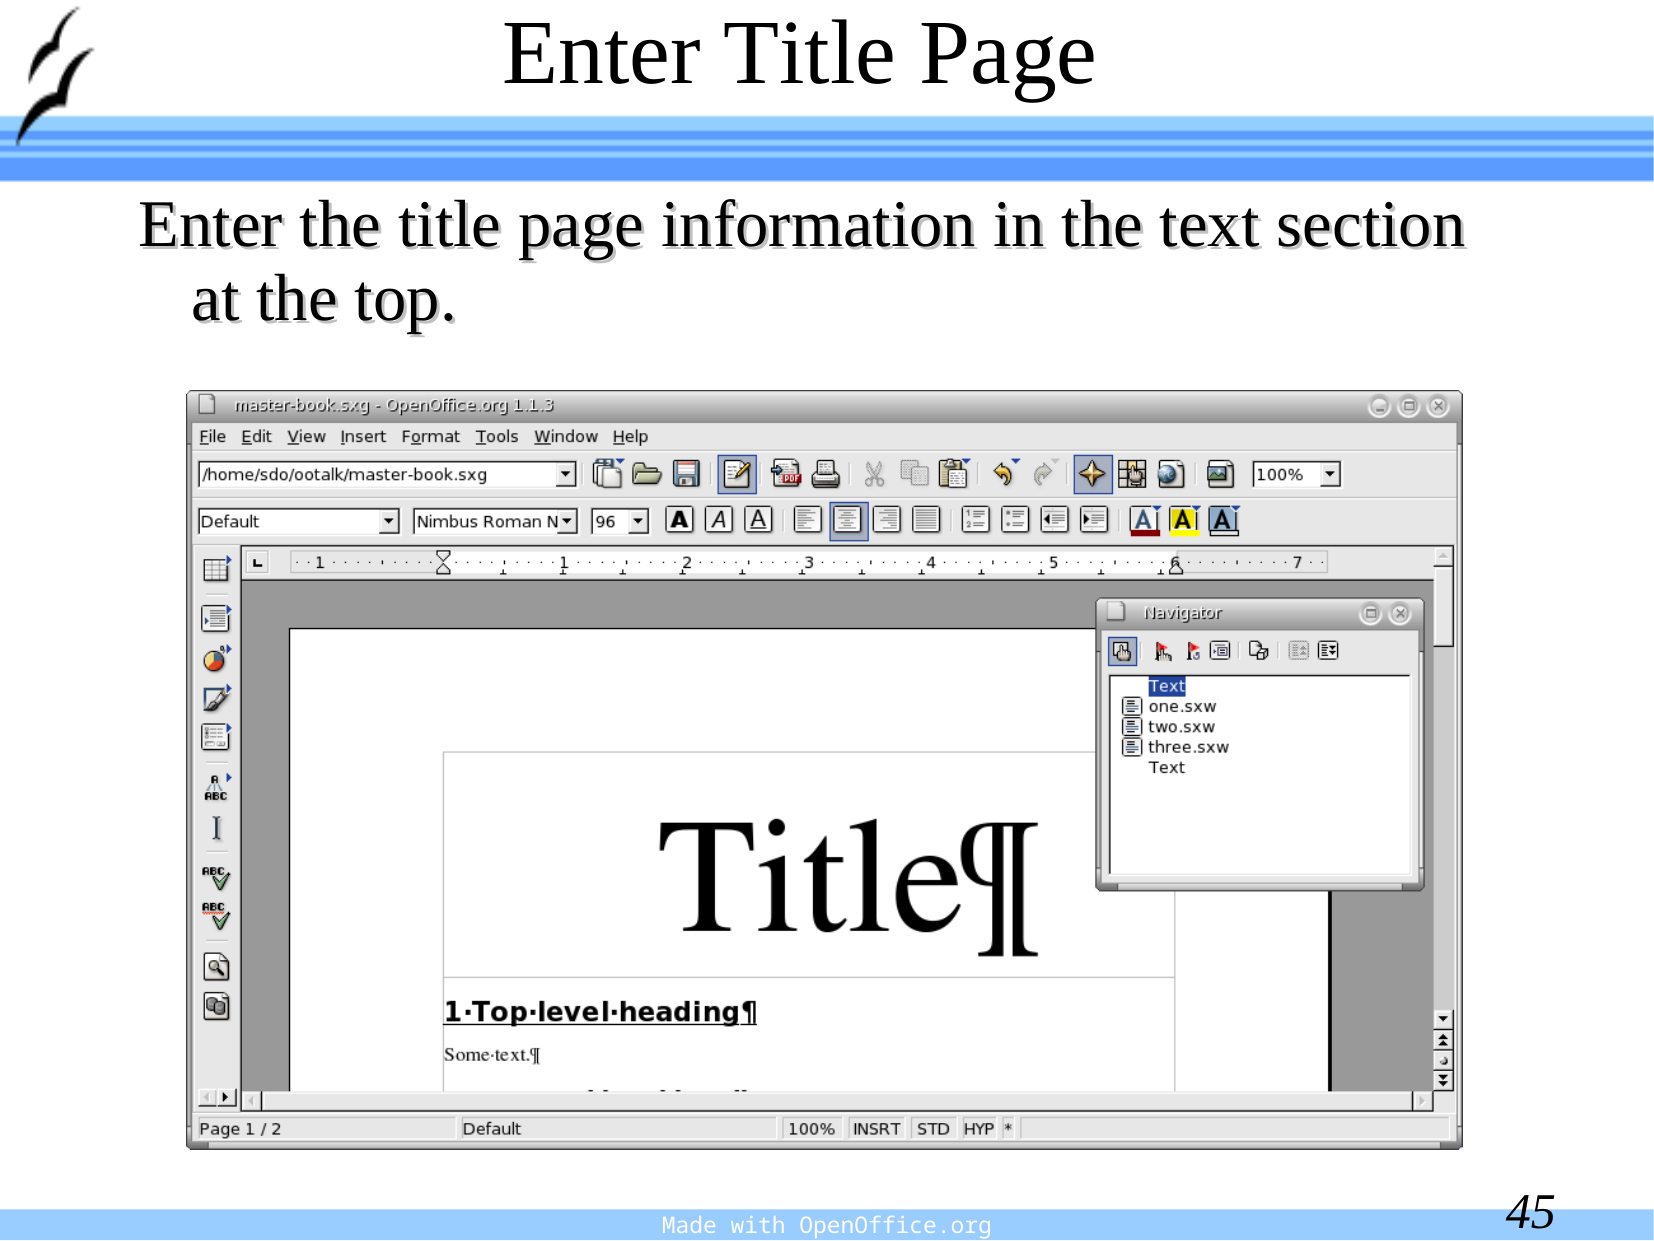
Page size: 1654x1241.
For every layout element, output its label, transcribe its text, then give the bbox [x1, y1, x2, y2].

title Enter Title Page [94, 0, 1507, 117]
picture [186, 390, 1463, 1150]
picture [0, 0, 1654, 188]
list Enter the title page information in the text section at the top. [120, 187, 1533, 1195]
